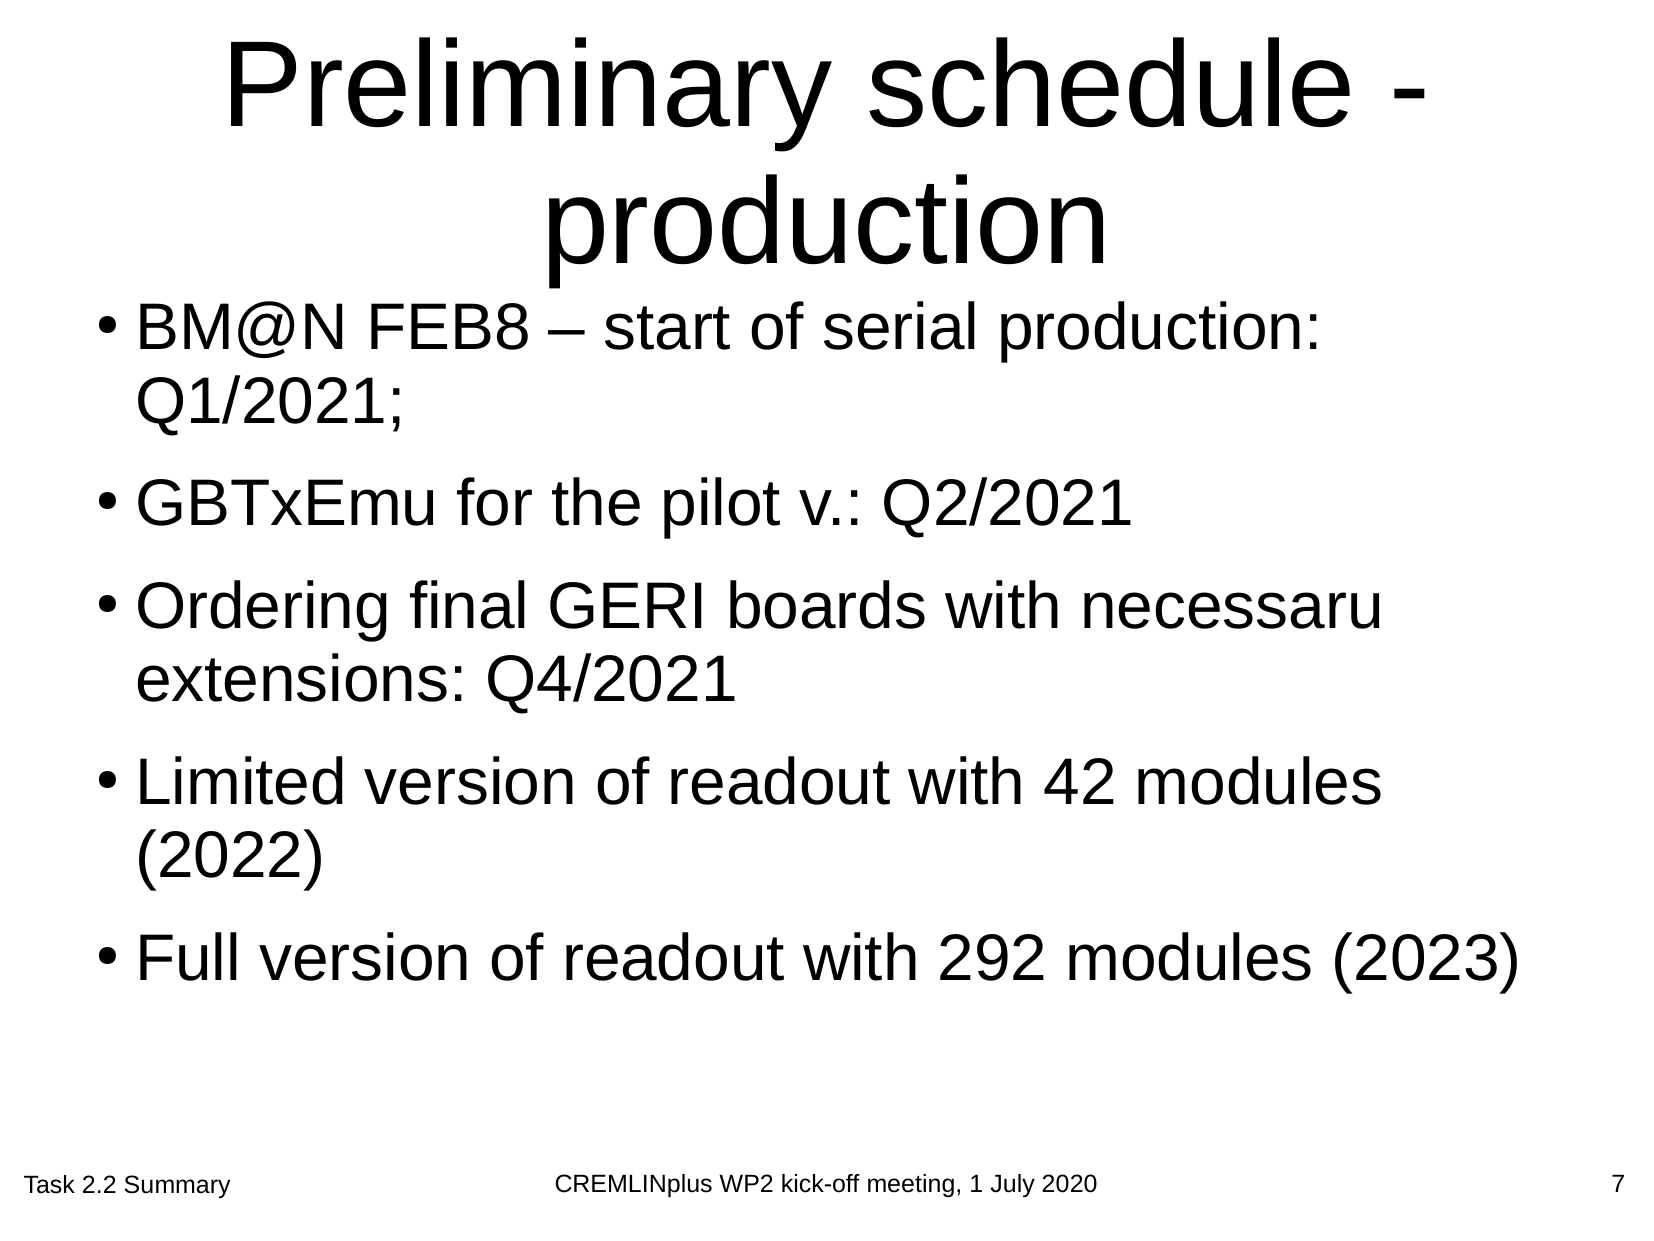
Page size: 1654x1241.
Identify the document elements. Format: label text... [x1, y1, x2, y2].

list BM@N FEB8 – start of serial production: Q1/2021; GBTxEmu for the pilot v.: Q2/2021 Ordering final GERI boards with necessaru extensions: Q4/2021 Limited version of readout with 42 modules (2022) Full version of readout with 292 modules (2023) [82, 290, 1571, 1010]
title Preliminary schedule - production [82, 16, 1571, 290]
